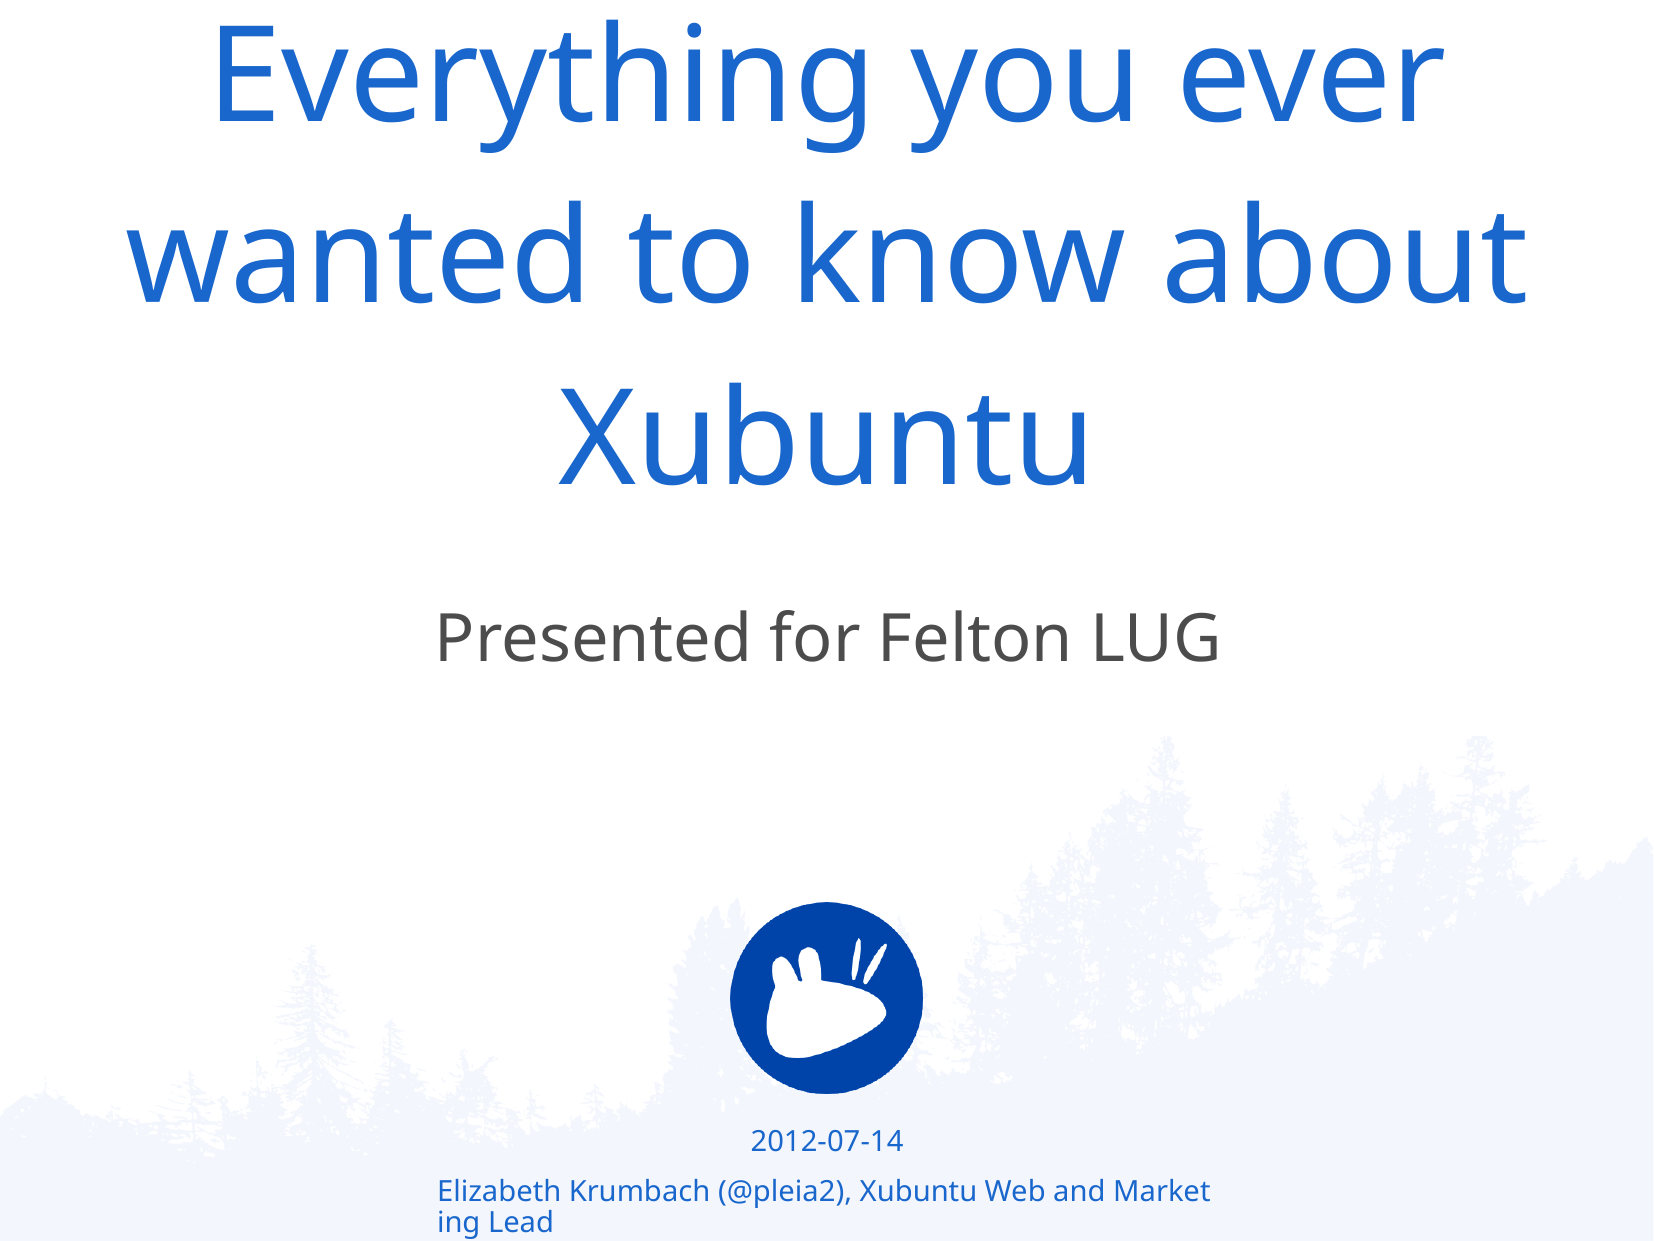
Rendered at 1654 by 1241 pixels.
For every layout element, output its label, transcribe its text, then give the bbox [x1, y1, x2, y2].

picture [0, 736, 1654, 1241]
subtitle Presented for Felton LUG [120, 572, 1538, 976]
title Everything you ever wanted to know about Xubuntu [118, 26, 1537, 476]
